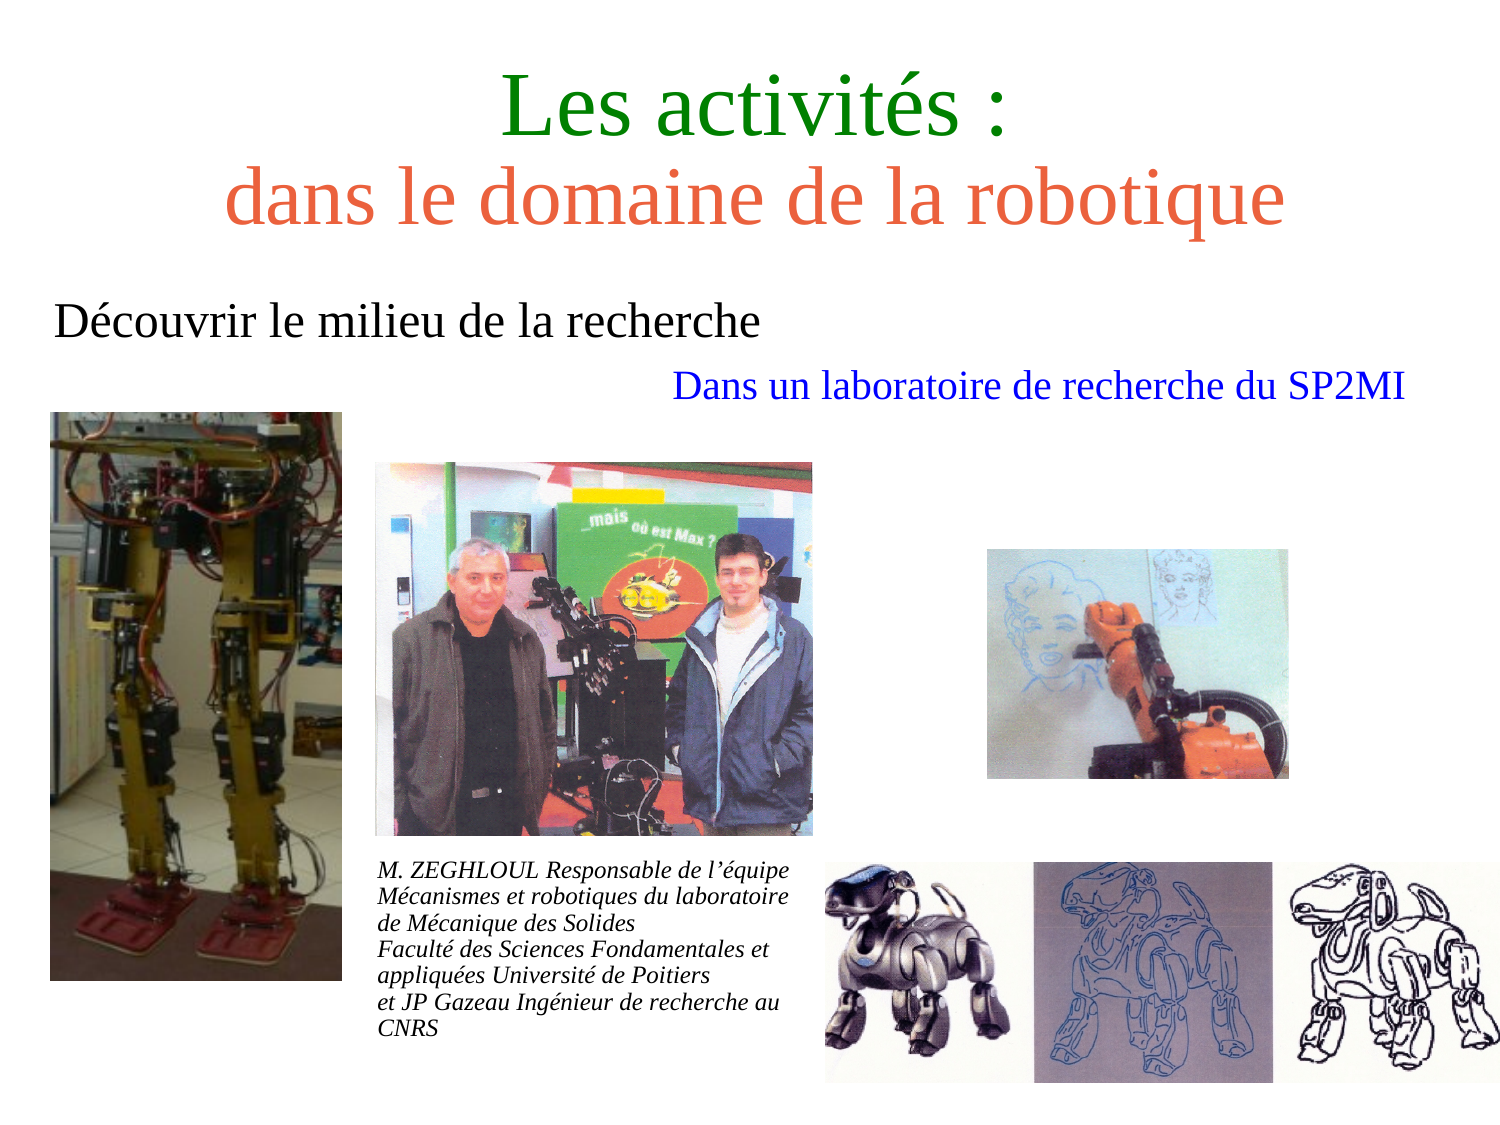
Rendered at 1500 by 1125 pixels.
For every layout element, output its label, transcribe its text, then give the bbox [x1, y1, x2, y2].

picture [825, 862, 1500, 1083]
list Découvrir le milieu de la recherche Dans un laboratoire de recherche du SP2MI [53, 295, 1418, 417]
picture [50, 412, 342, 981]
picture [987, 549, 1289, 779]
title Les activités : dans le domaine de la robotique [118, 50, 1394, 250]
text_box M. ZEGHLOUL Responsable de l’équipe Mécanismes et robotiques du laboratoire de Mécanique des Solides Faculté des Sciences Fondamentales et appliquées Université de Poitiers et JP Gazeau Ingénieur de recherche au CNRS [362, 849, 835, 1050]
picture [375, 462, 813, 836]
